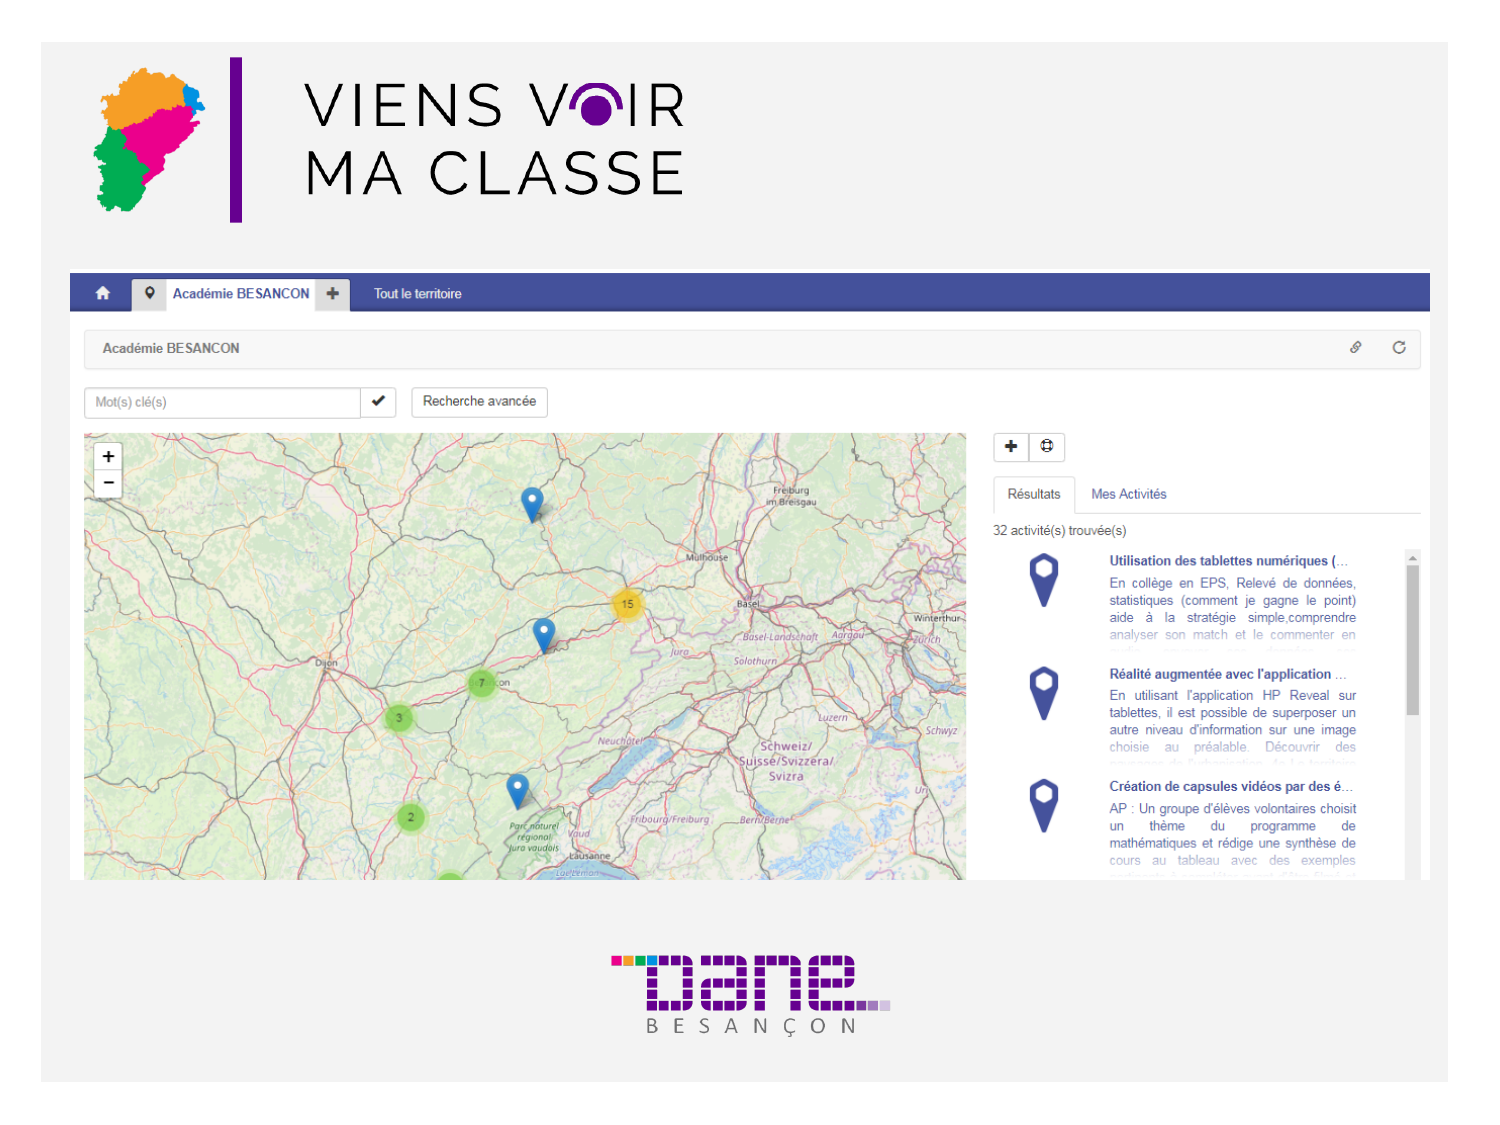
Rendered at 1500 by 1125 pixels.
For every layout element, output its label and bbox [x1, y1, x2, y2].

text_box [230, 57, 242, 223]
picture [0, 0, 1500, 1125]
